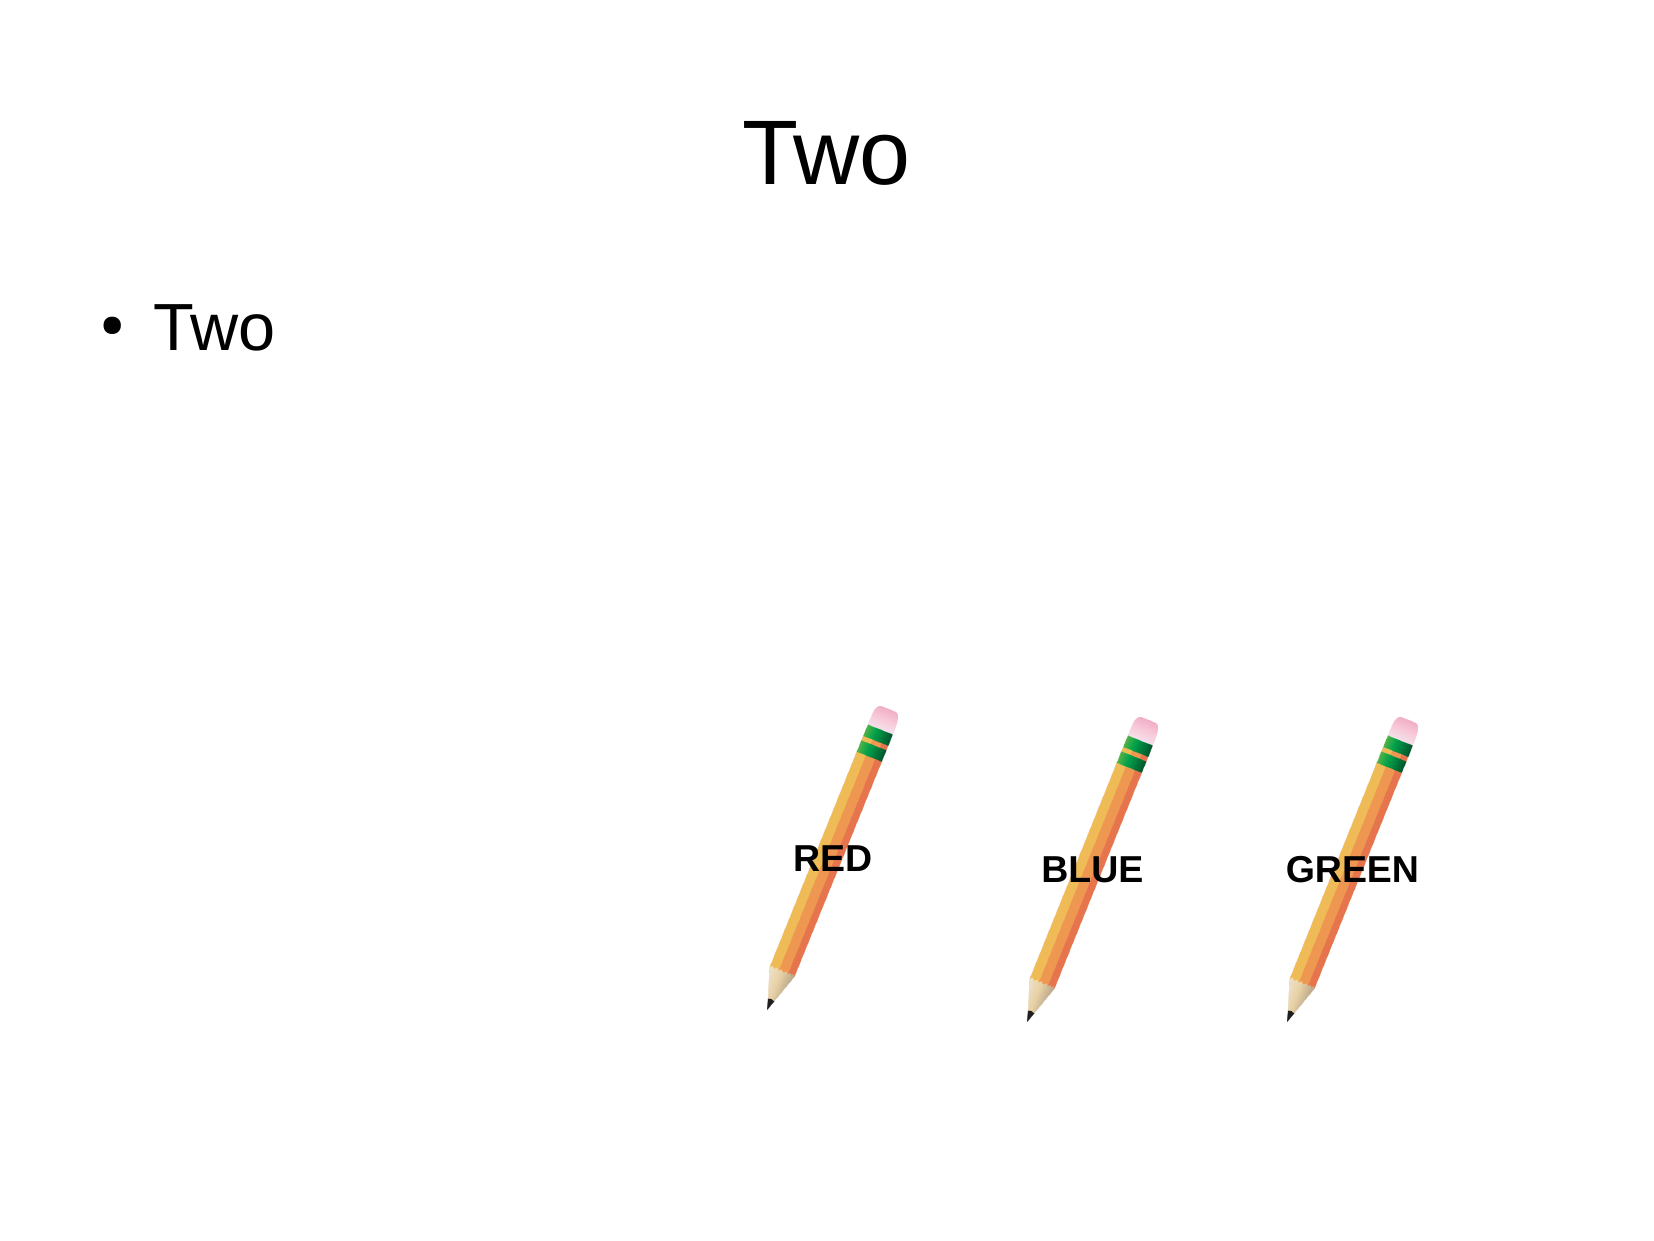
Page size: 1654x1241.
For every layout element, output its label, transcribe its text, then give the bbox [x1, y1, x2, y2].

title Two [82, 49, 1571, 257]
picture [1287, 717, 1418, 1022]
list Two [82, 290, 615, 1010]
picture [1027, 717, 1158, 1022]
picture [767, 706, 898, 1010]
